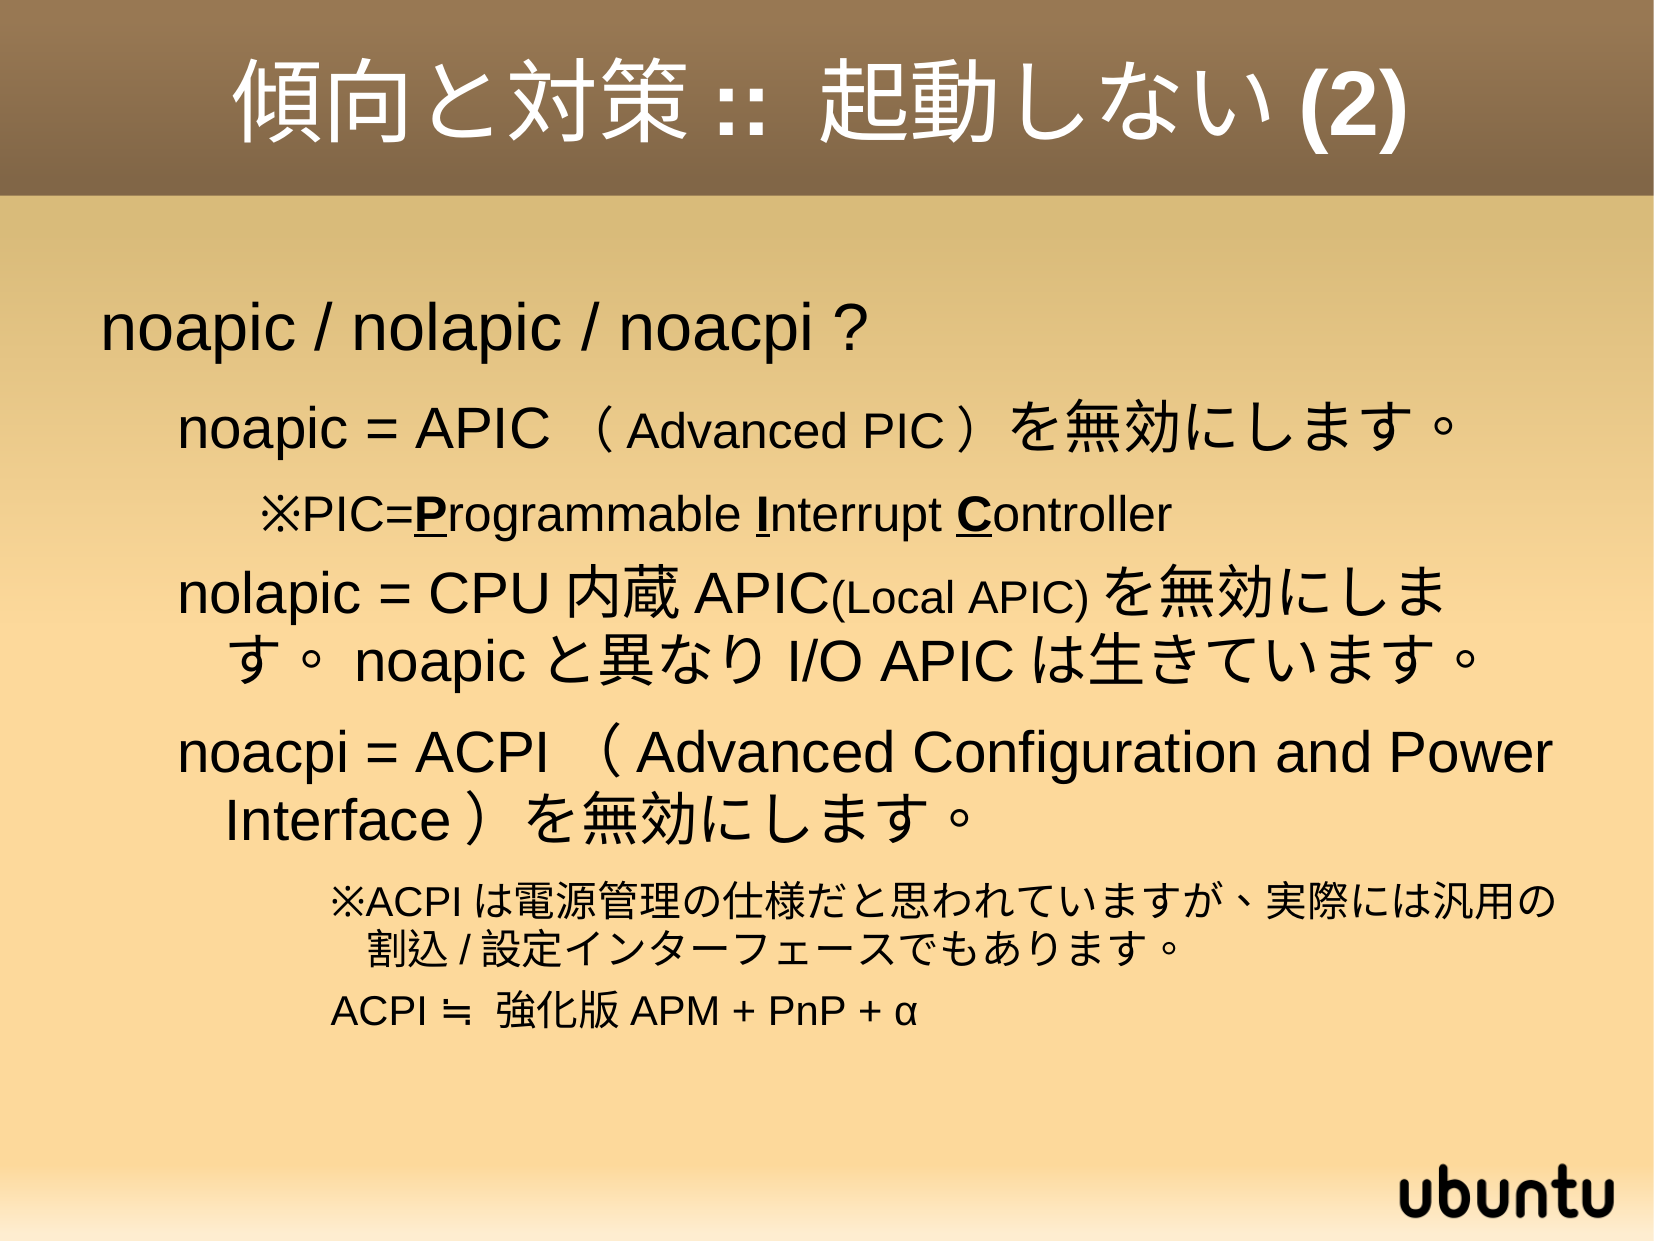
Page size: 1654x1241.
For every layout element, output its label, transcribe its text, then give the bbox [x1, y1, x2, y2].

list noapic / nolapic / noacpi ? noapic = APIC（Advanced PIC）を無効にします。 ※PIC=Programmable Interrupt Controller nolapic = CPU内蔵APIC(Local APIC)を無効にします。noapicと異なりI/O APICは生きています。 noacpi = ACPI（Advanced Configuration and Power Interface）を無効にします。 ※ACPIは電源管理の仕様だと思われていますが、実際には汎用の割込/設定インターフェースでもあります。 ACPI ≒ 強化版APM + PnP + α [82, 290, 1571, 1094]
title 傾向と対策:: 起動しない(2) [76, 7, 1565, 200]
picture [0, 0, 1654, 1241]
